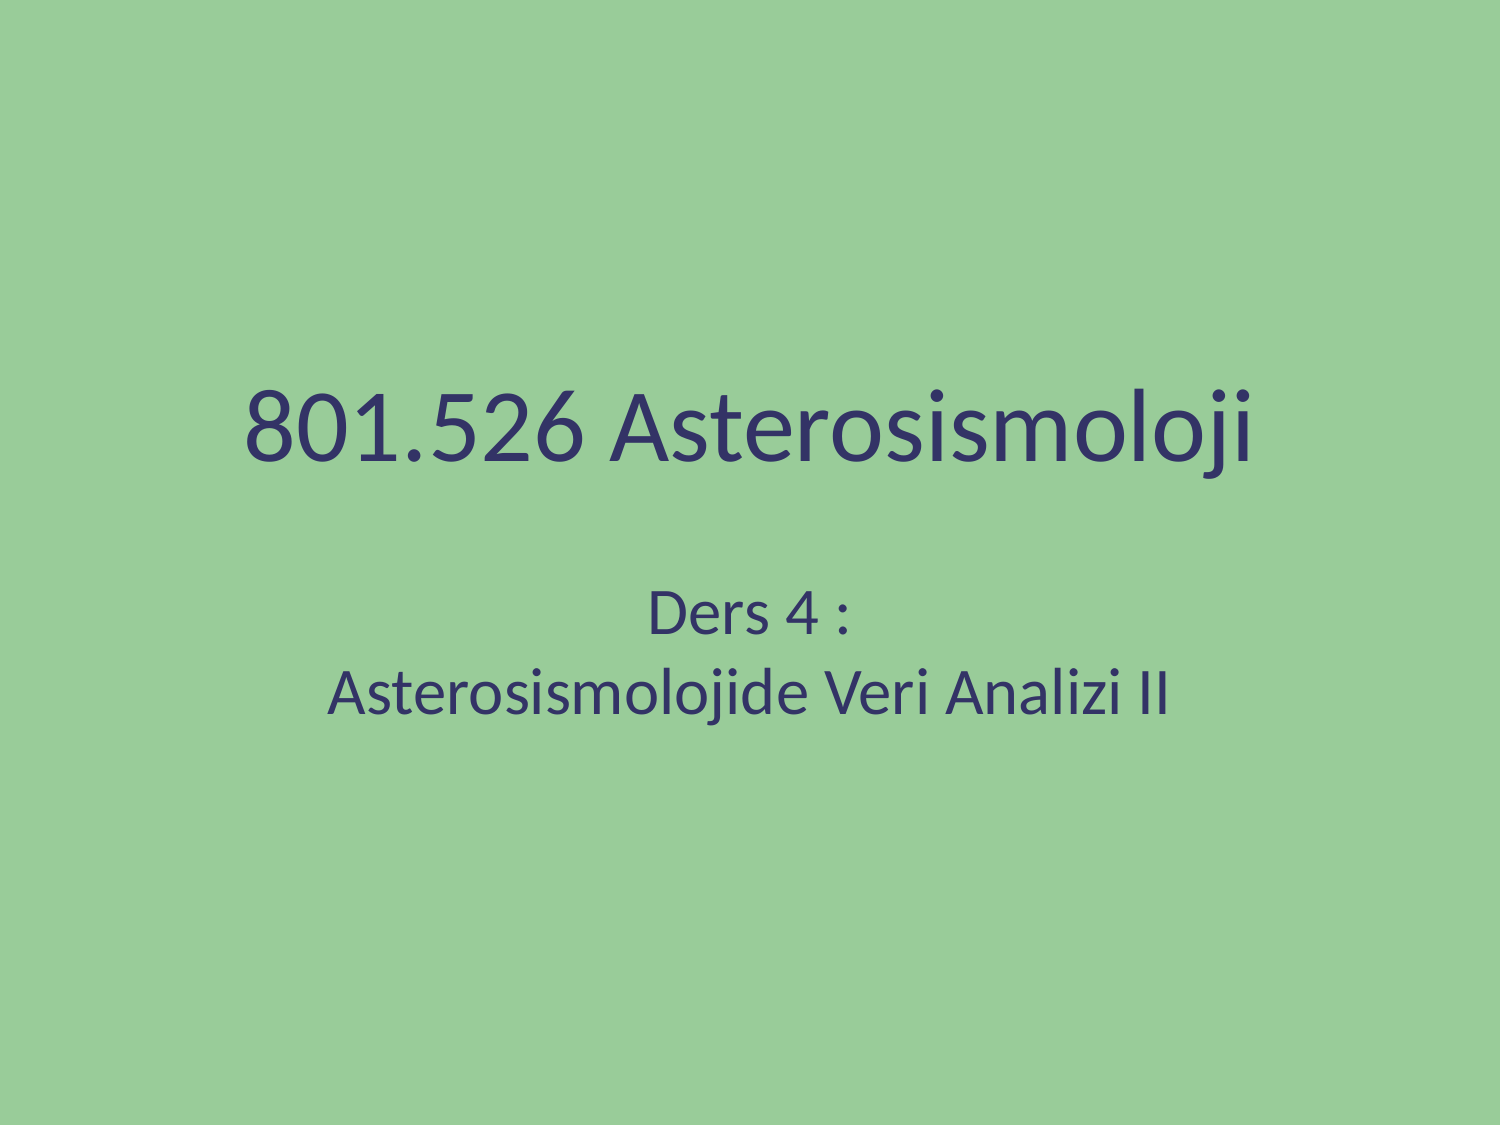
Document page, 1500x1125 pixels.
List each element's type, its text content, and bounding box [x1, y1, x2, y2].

title 801.526 Asterosismoloji [112, 349, 1388, 591]
subtitle Ders 4 : Asterosismolojide Veri Analizi II [225, 560, 1275, 849]
